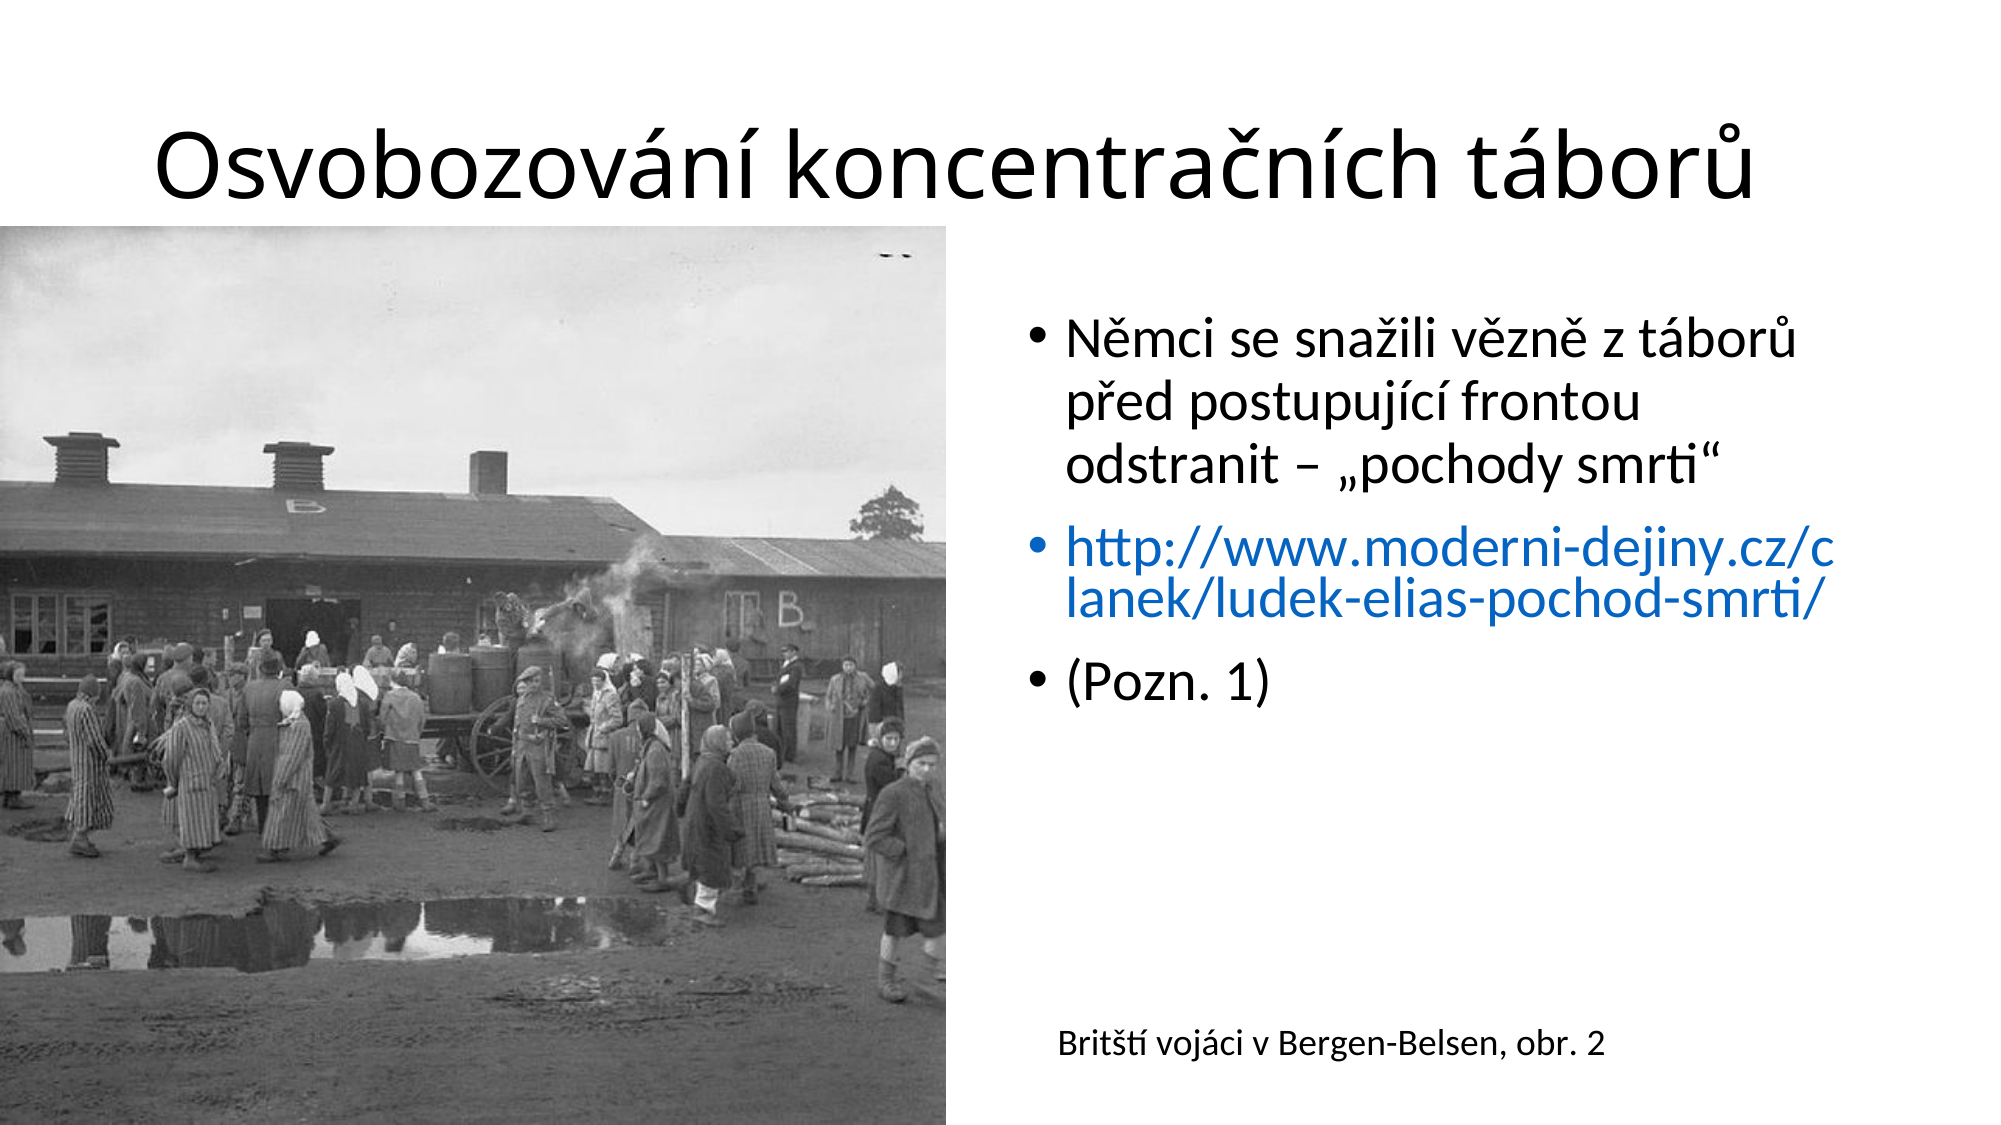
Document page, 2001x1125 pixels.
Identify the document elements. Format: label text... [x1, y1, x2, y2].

text_box [0, 226, 946, 1125]
list Němci se snažili vězně z táborů před postupující frontou odstranit – „pochody smrti“ http://www.moderni-dejiny.cz/clanek/ludek-elias-pochod-smrti/ (Pozn. 1) [1012, 299, 1863, 1014]
text_box Britští vojáci v Bergen-Belsen, obr. 2 [1042, 1010, 1894, 1071]
title Osvobozování koncentračních táborů [137, 59, 1863, 278]
